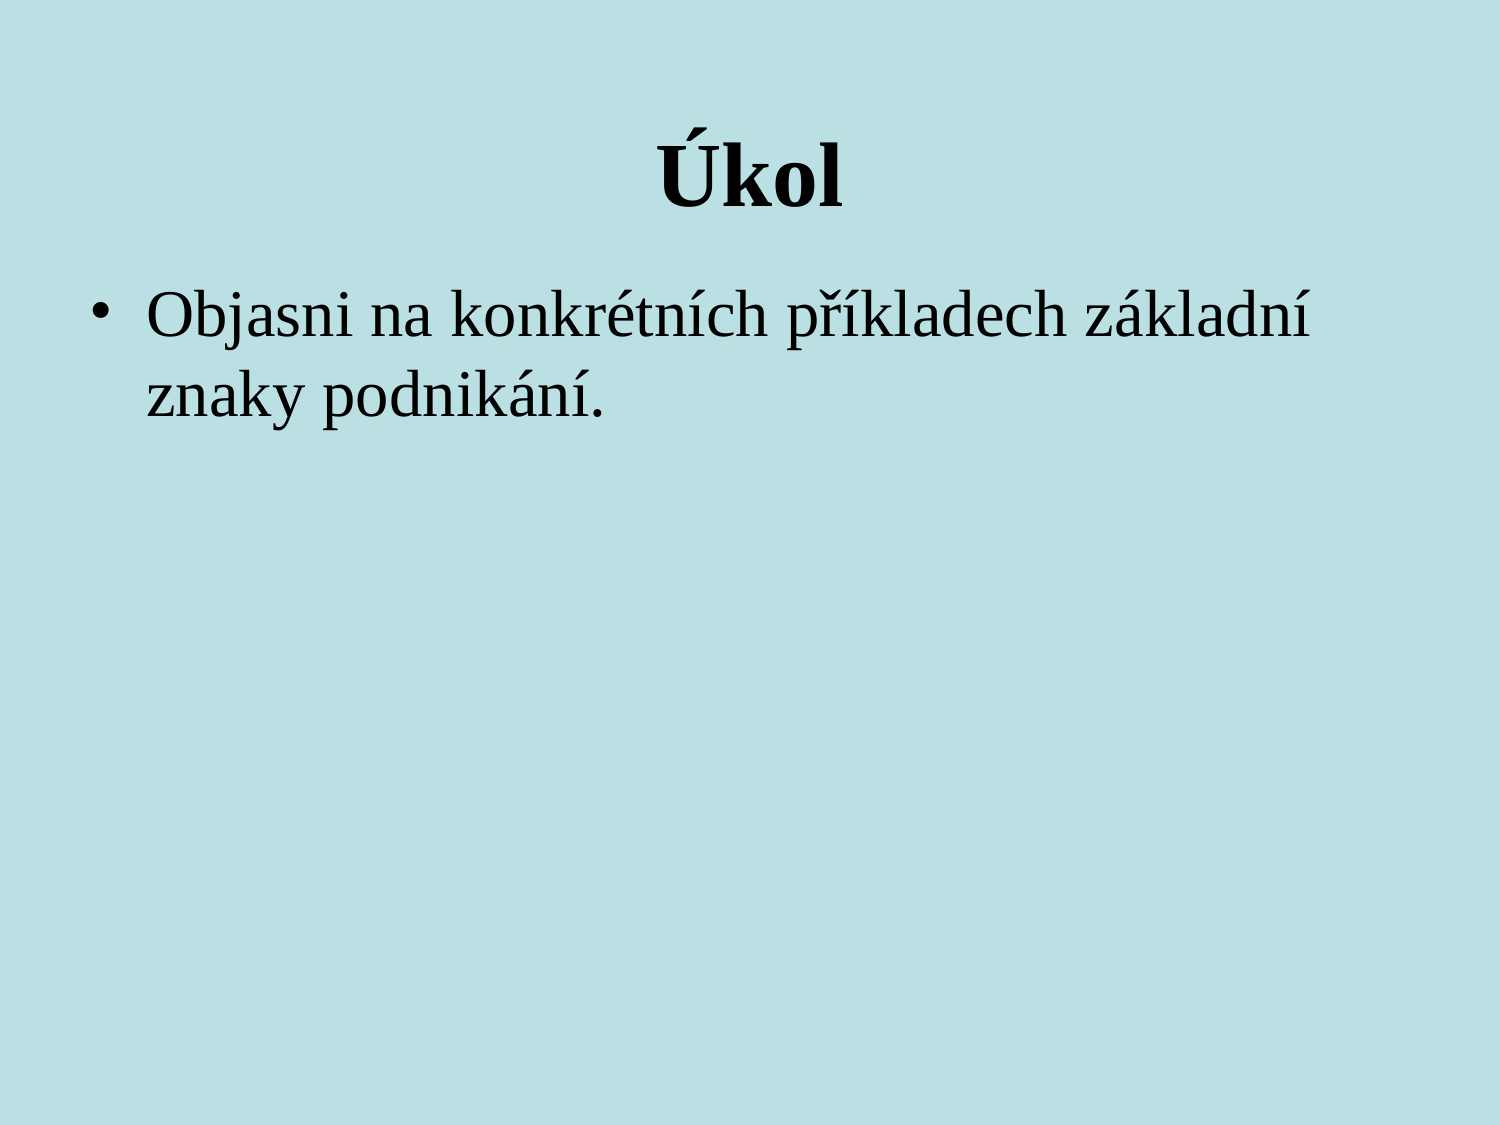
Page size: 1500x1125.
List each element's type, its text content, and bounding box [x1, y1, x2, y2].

list Objasni na konkrétních příkladech základní znaky podnikání. [75, 262, 1426, 1006]
title Úkol [75, 44, 1426, 233]
